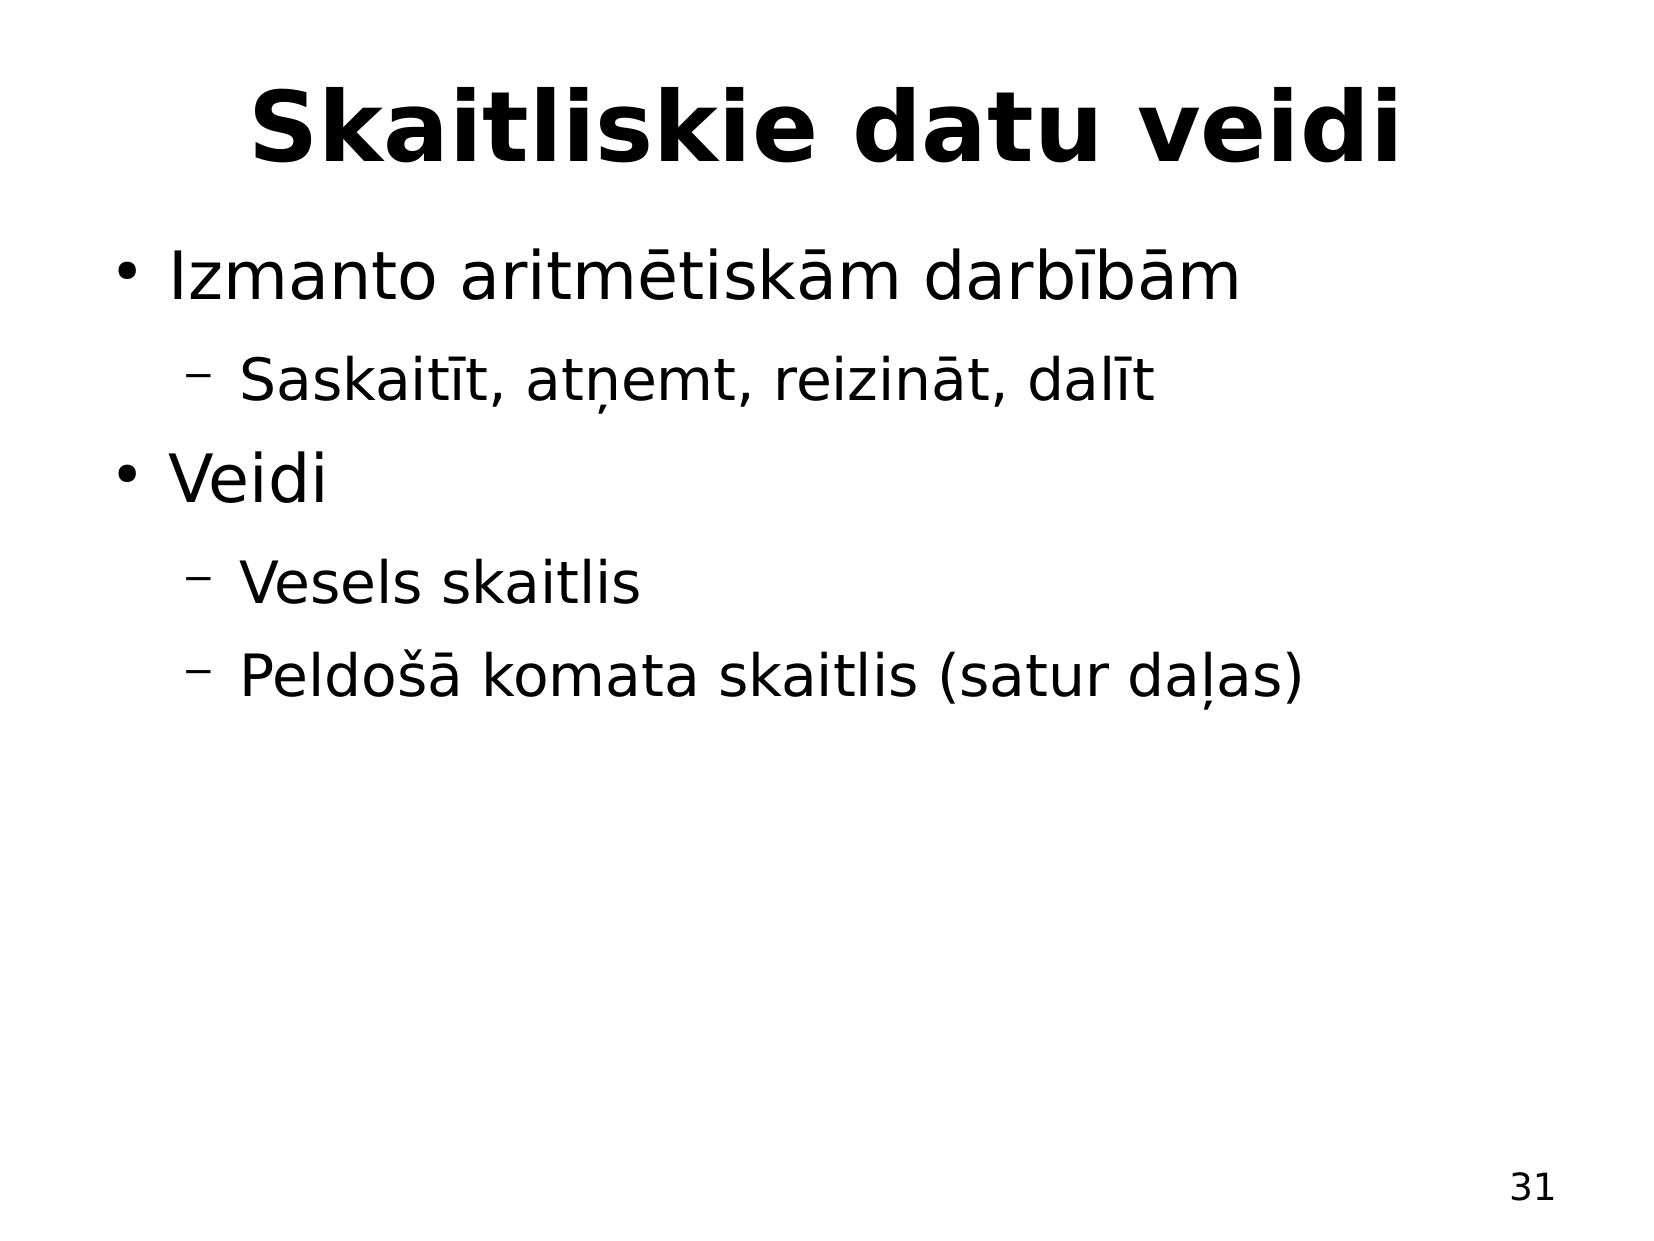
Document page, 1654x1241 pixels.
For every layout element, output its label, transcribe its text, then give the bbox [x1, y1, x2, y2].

list Izmanto aritmētiskām darbībām Saskaitīt, atņemt, reizināt, dalīt Veidi Vesels skaitlis Peldošā komata skaitlis (satur daļas) [82, 225, 1538, 1186]
title Skaitliskie datu veidi [82, 49, 1571, 196]
